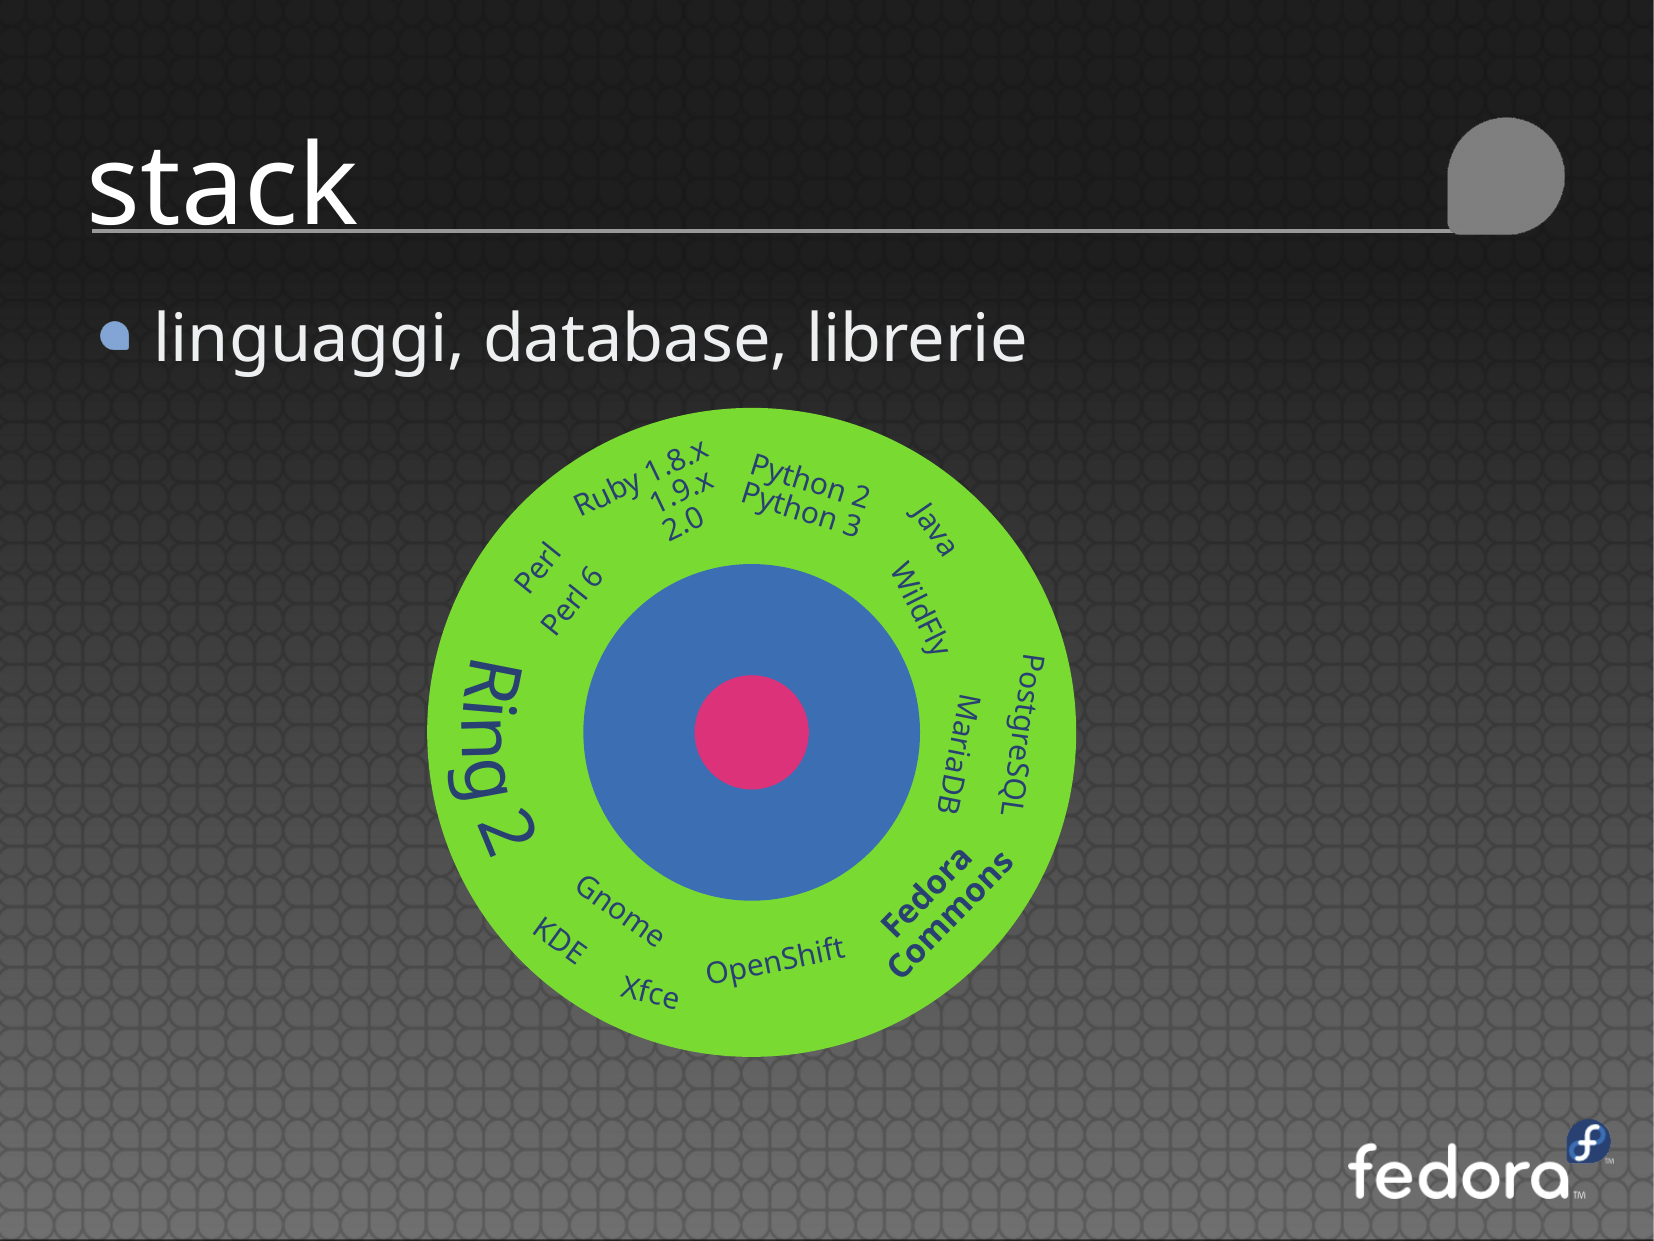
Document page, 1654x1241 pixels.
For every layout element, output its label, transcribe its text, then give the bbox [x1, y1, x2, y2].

title stack [86, 112, 1576, 249]
list linguaggi, database, librerie [82, 290, 1571, 1109]
picture [0, 0, 1654, 1241]
